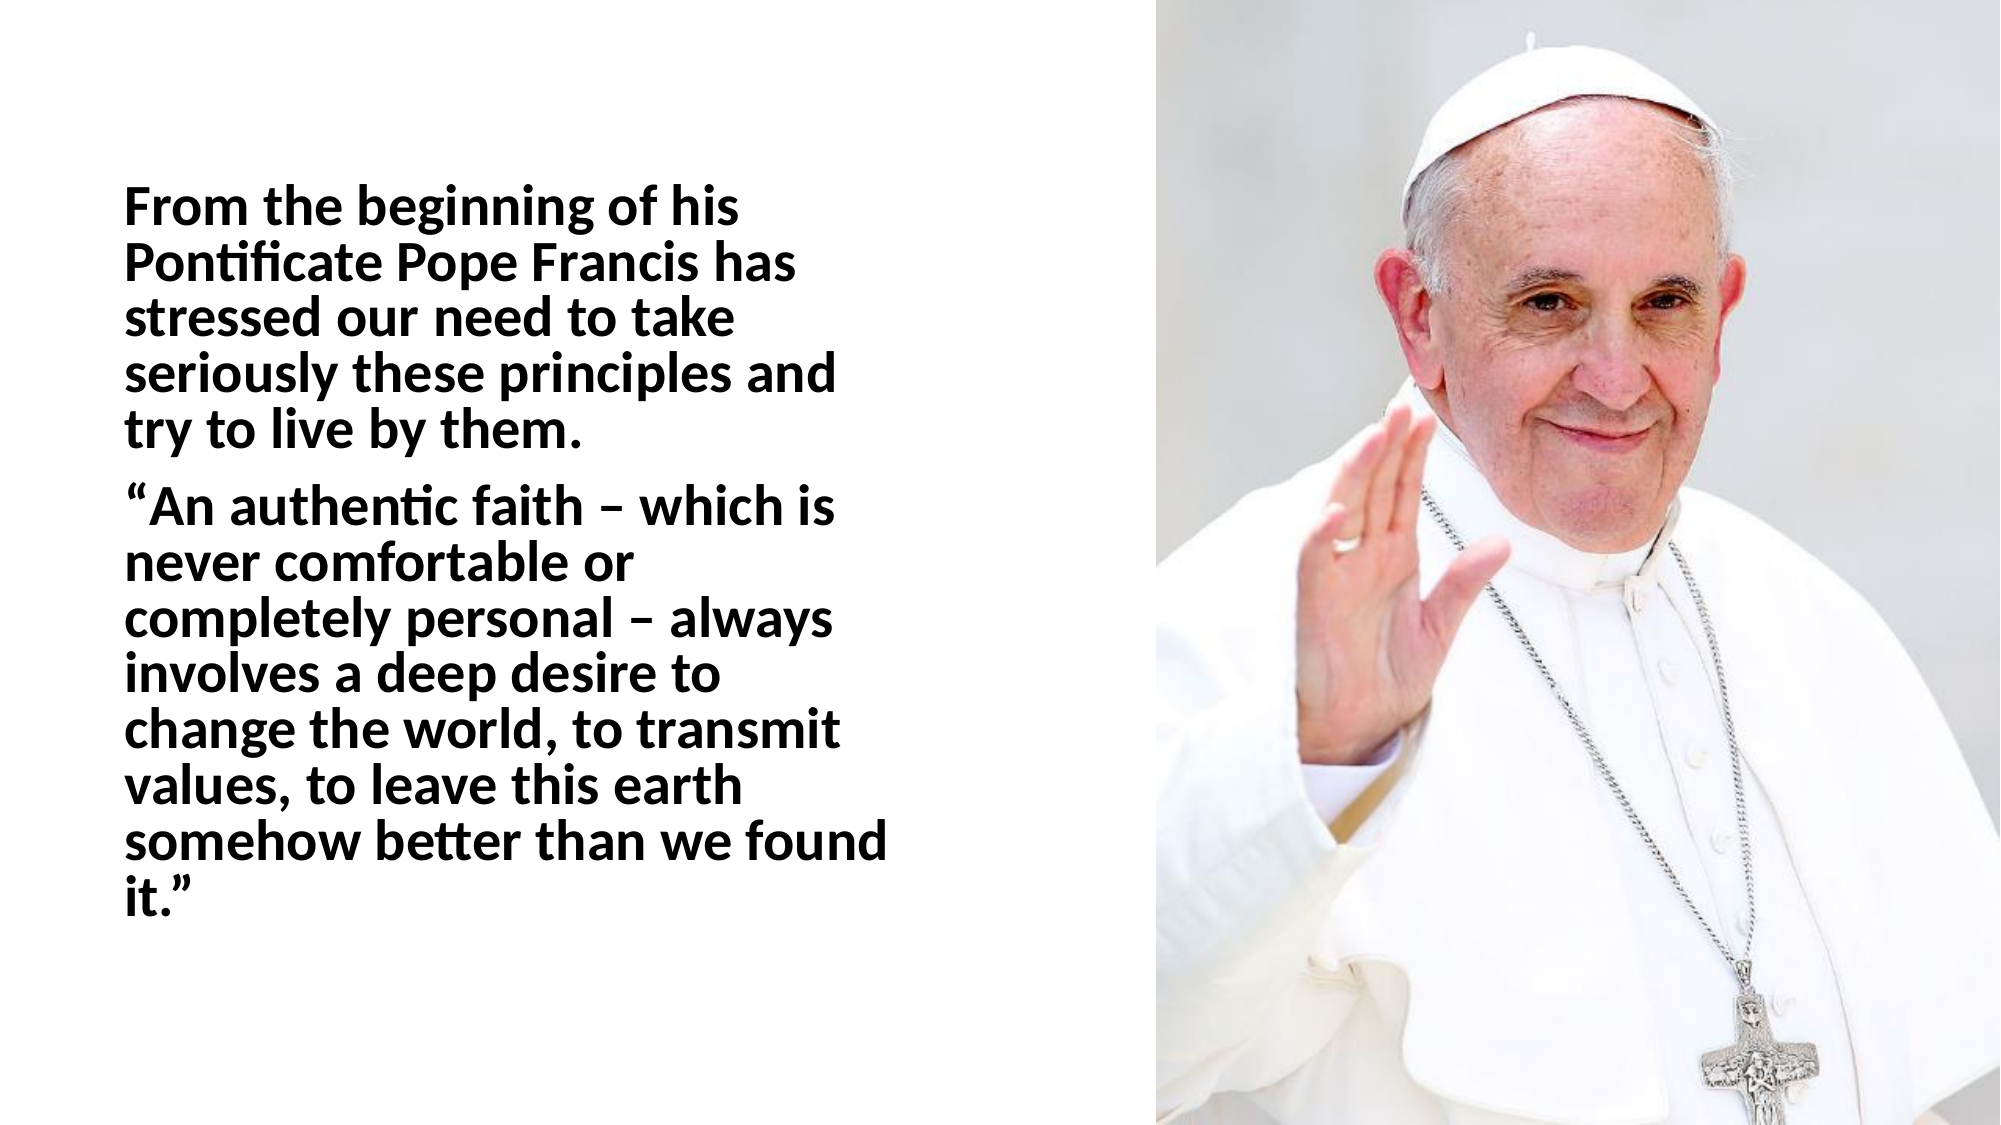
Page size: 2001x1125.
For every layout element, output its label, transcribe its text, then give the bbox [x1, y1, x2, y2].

picture [1156, 0, 2000, 1125]
list From the beginning of his Pontificate Pope Francis has stressed our need to take seriously these principles and try to live by them. “An authentic faith – which is never comfortable or completely personal – always involves a deep desire to change the world, to transmit values, to leave this earth somehow better than we found it.” [109, 173, 905, 952]
